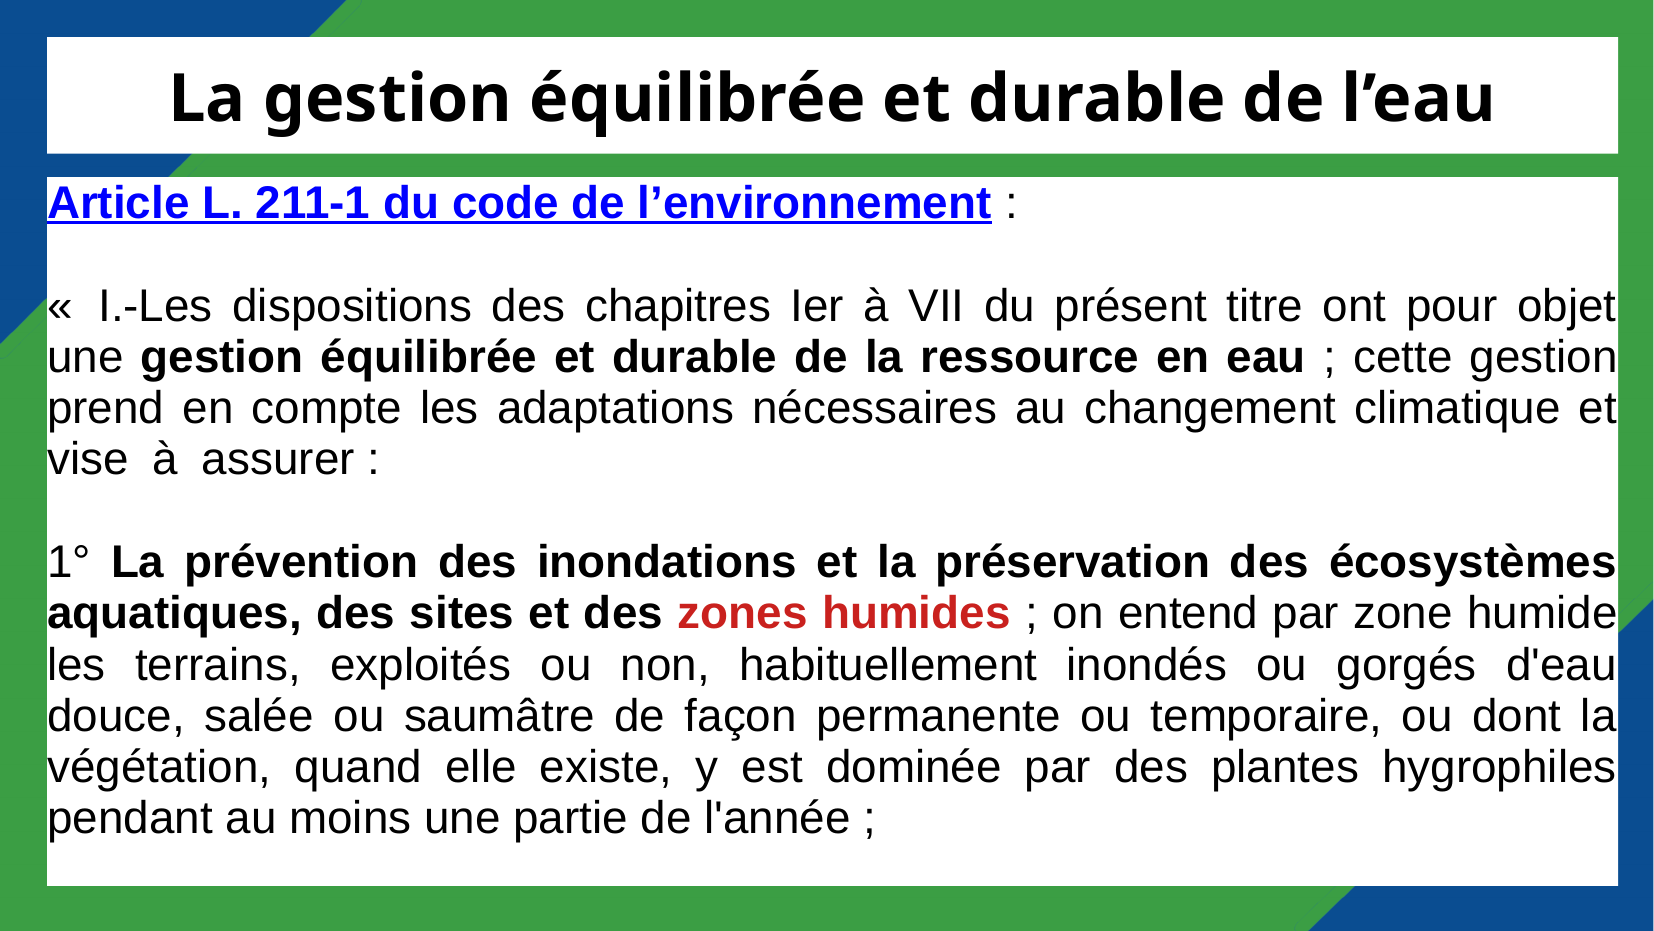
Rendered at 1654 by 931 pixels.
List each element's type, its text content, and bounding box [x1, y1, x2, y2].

title La gestion équilibrée et durable de l’eau [47, 37, 1619, 154]
picture [0, 0, 1654, 931]
title Article L. 211-1 du code de l’environnement : « I.-Les dispositions des chapitres Ier à VII du présent titre ont pour objet une gestion équilibrée et durable de la ressource en eau ; cette gestion prend en compte les adaptations nécessaires au changement climatique et vise à assurer : 1° La prévention des inondations et la préservation des écosystèmes aquatiques, des sites et des zones humides ; on entend par zone humide les terrains, exploités ou non, habituellement inondés ou gorgés d'eau douce, salée ou saumâtre de façon permanente ou temporaire, ou dont la végétation, quand elle existe, y est dominée par des plantes hygrophiles pendant au moins une partie de l'année ; [47, 177, 1619, 886]
